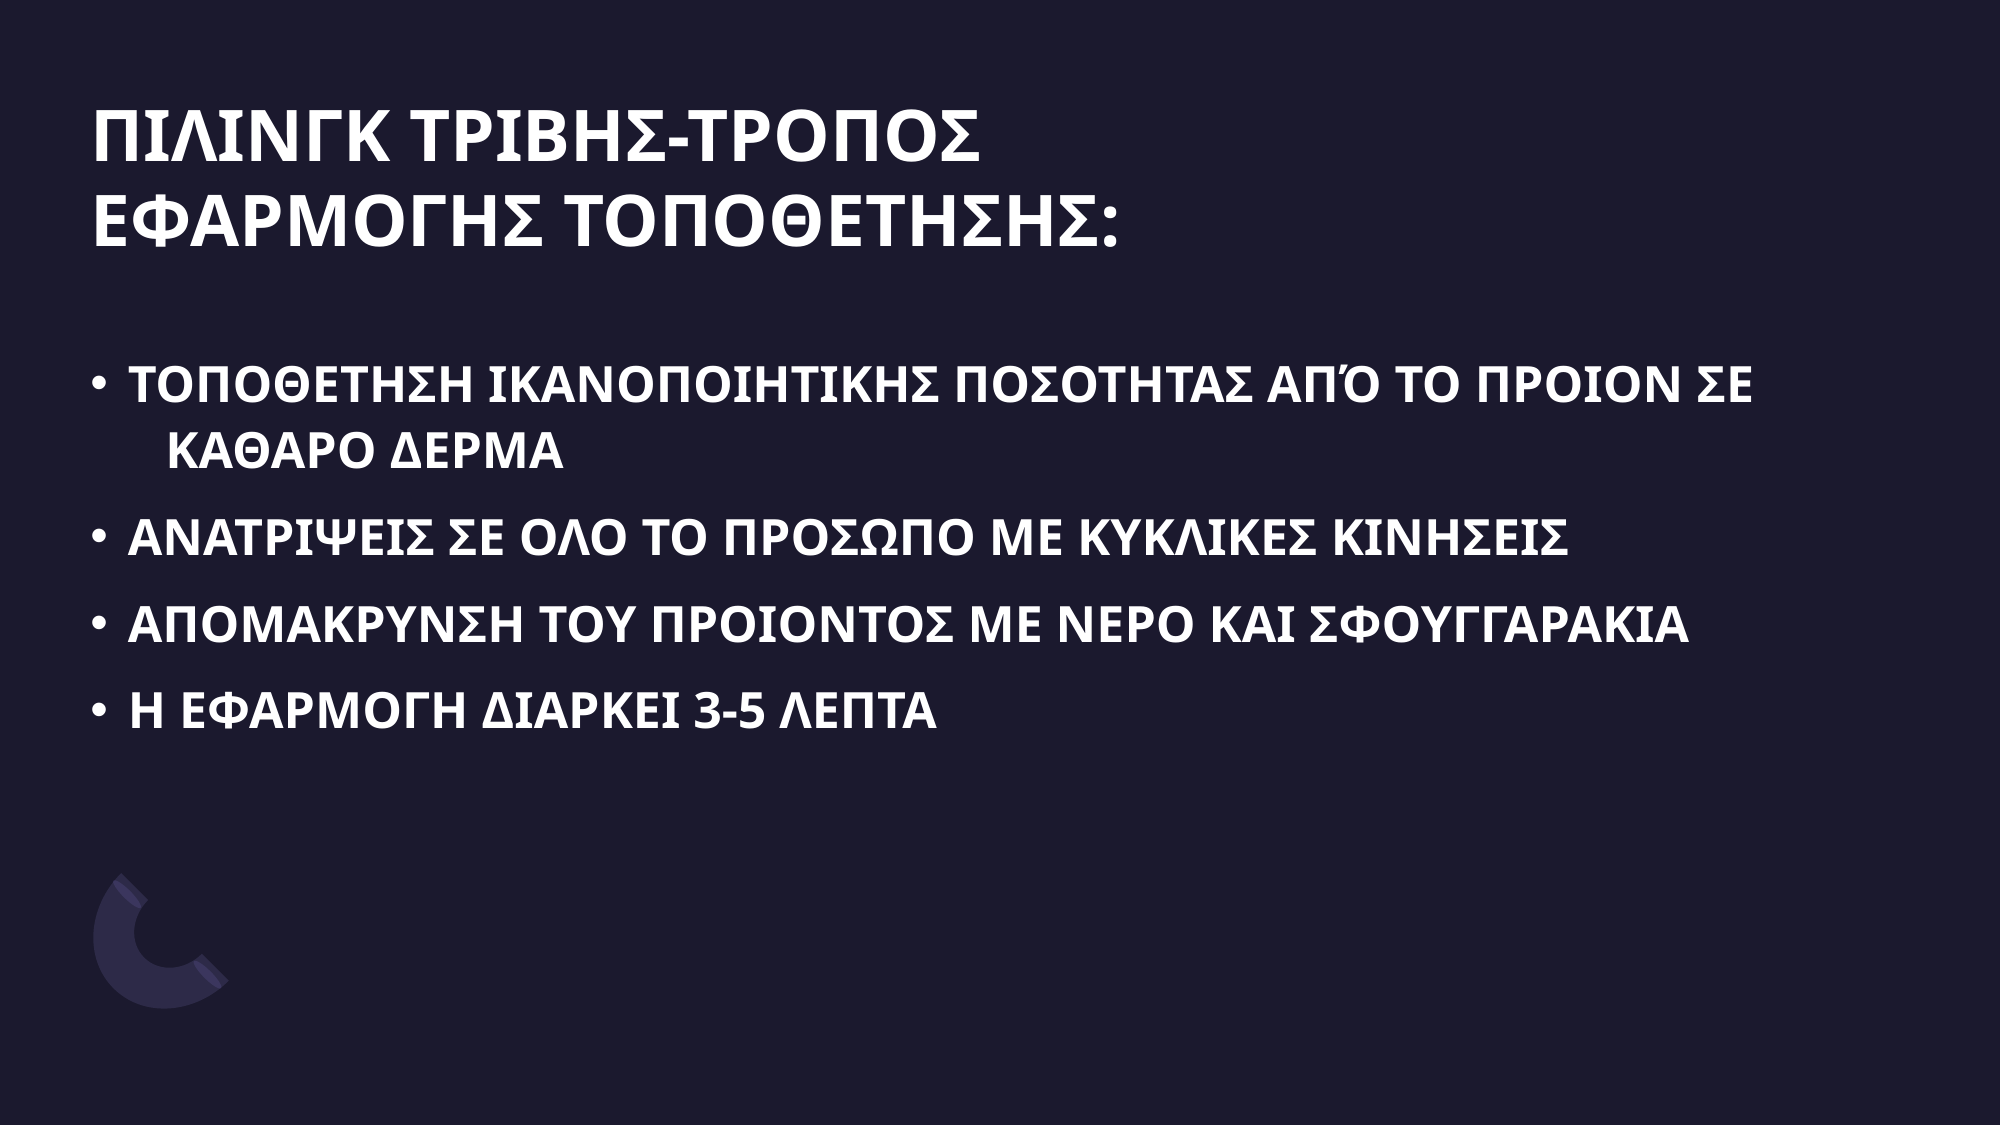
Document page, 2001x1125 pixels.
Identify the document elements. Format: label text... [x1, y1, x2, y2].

title ΠΙΛΙΝΓΚ ΤΡΙΒΗΣ-ΤΡΟΠΟΣ ΕΦΑΡΜΟΓΗΣ ΤΟΠΟΘΕΤΗΣΗΣ: [90, 90, 1144, 284]
list ΤΟΠΟΘΕΤΗΣΗ ΙΚΑΝΟΠΟΙΗΤΙΚΗΣ ΠΟΣΟΤΗΤΑΣ ΑΠΌ ΤΟ ΠΡΟΙΟΝ ΣΕ ΚΑΘΑΡΟ ΔΕΡΜΑ ΑΝΑΤΡΙΨΕΙΣ ΣΕ ΟΛΟ ΤΟ ΠΡΟΣΩΠΟ ΜΕ ΚΥΚΛΙΚΕΣ ΚΙΝΗΣΕΙΣ ΑΠΟΜΑΚΡΥΝΣΗ ΤΟΥ ΠΡΟΙΟΝΤΟΣ ΜΕ ΝΕΡΟ ΚΑΙ ΣΦΟΥΓΓΑΡΑΚΙΑ Η ΕΦΑΡΜΟΓΗ ΔΙΑΡΚΕΙ 3-5 ΛΕΠΤΑ [90, 346, 1910, 842]
